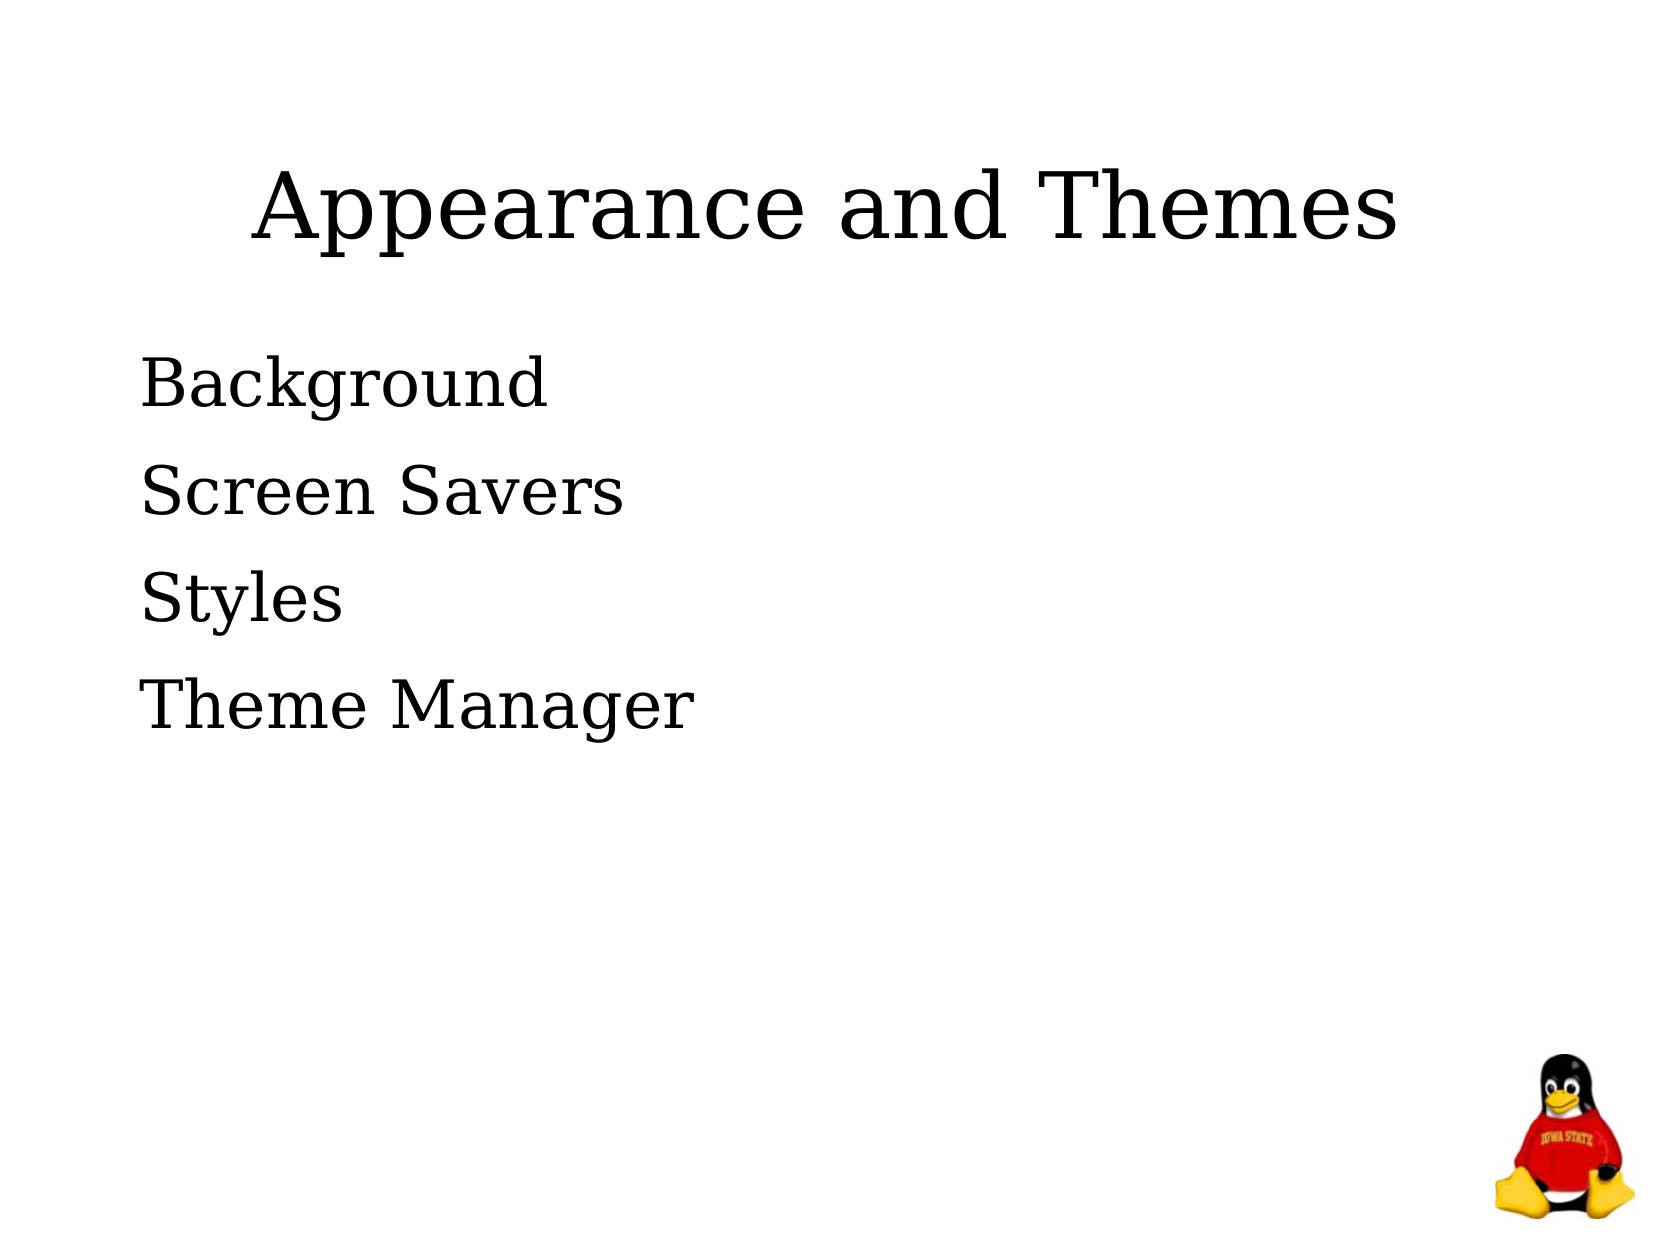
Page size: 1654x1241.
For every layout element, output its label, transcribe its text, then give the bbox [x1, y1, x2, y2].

title Appearance and Themes [121, 102, 1534, 311]
list Background Screen Savers Styles Theme Manager [121, 344, 1534, 1127]
picture [1495, 1054, 1635, 1219]
